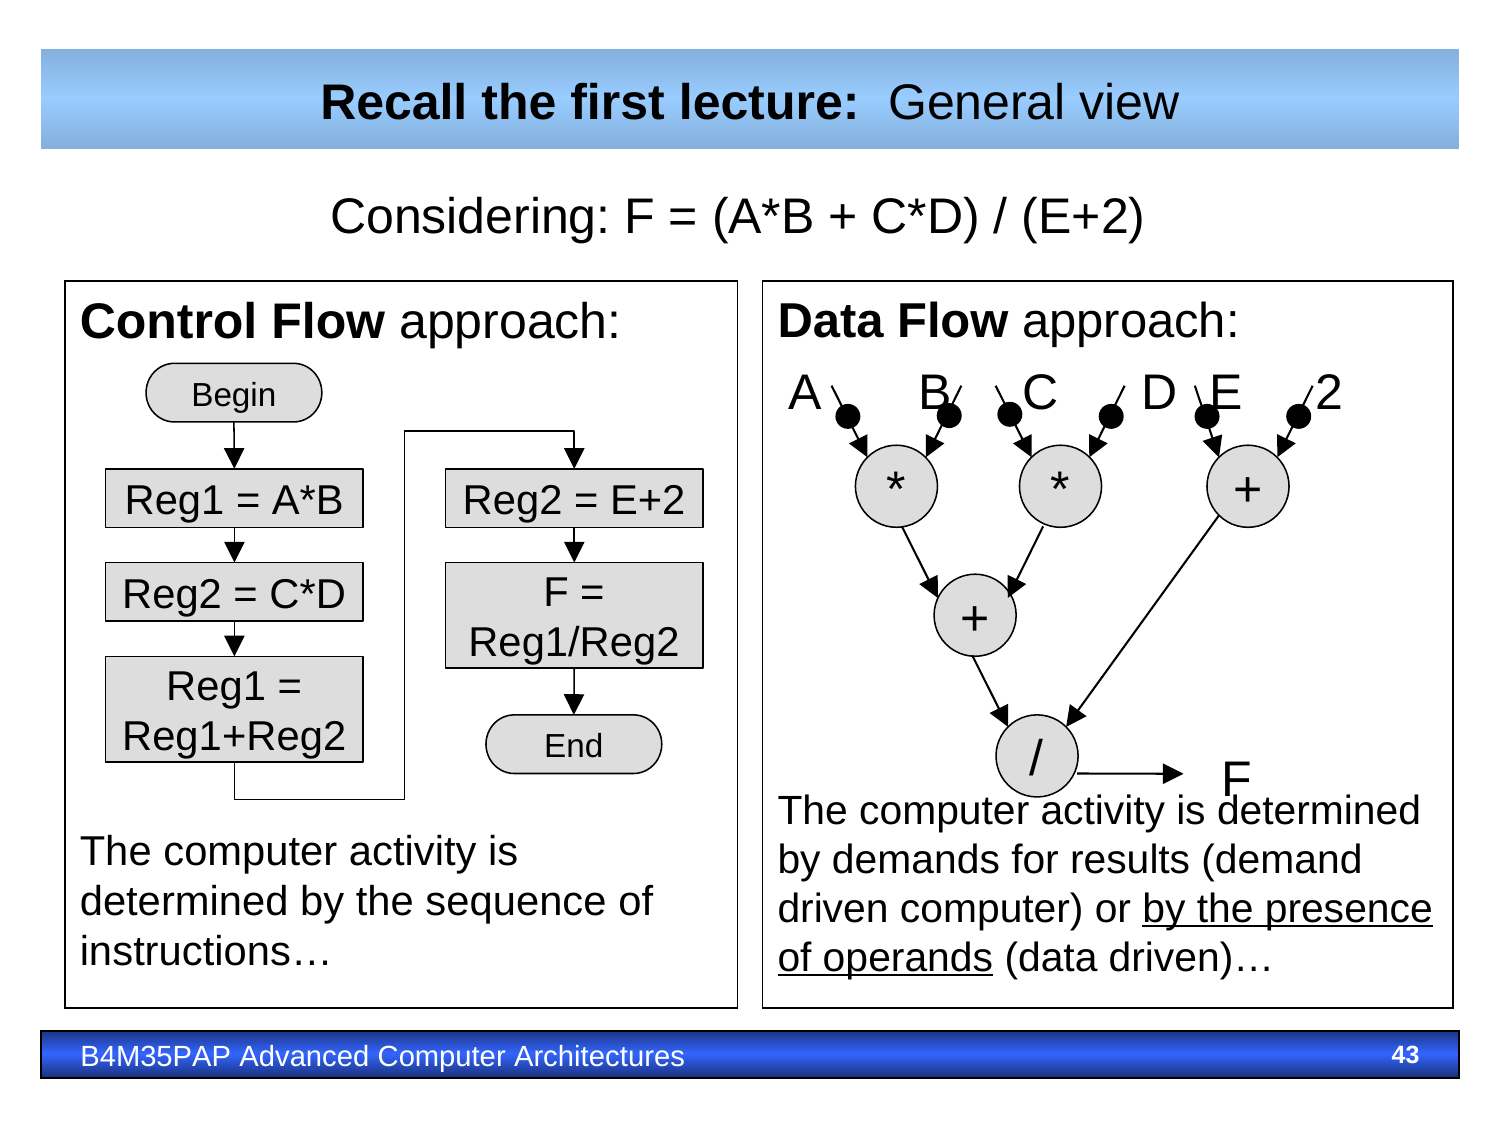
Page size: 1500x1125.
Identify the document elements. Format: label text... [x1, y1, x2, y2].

text_box [998, 402, 1022, 427]
list Data Flow approach: The computer activity is determined by demands for results (demand driven computer) or by the presence of operands (data driven)… [762, 281, 1454, 1008]
text_box [937, 403, 961, 428]
text_box + [1206, 445, 1290, 528]
text_box * [1019, 445, 1102, 528]
text_box [1099, 404, 1123, 429]
text_box A B C D [927, 393, 944, 405]
title Recall the first lecture: General view [41, 49, 1459, 149]
text_box A B C D [927, 378, 942, 389]
text_box 2 [1300, 351, 1395, 427]
text_box * [855, 445, 938, 528]
text_box Reg1 = Reg1+Reg2 [105, 656, 364, 762]
text_box F = Reg1/Reg2 [445, 562, 704, 668]
text_box + [934, 574, 1017, 657]
text_box / [996, 714, 1079, 797]
text_box F [1206, 738, 1301, 814]
text_box [1195, 404, 1219, 429]
text_box Reg1 = A*B [105, 468, 364, 528]
text_box A B C D [773, 351, 1195, 427]
text_box Considering: F = (A*B + C*D) / (E+2) [58, 175, 1418, 252]
text_box Begin [146, 363, 322, 422]
text_box [1286, 404, 1311, 429]
text_box [836, 404, 860, 429]
text_box Reg2 = E+2 [445, 468, 704, 528]
list Control Flow approach: The computer activity is determined by the sequence of instructions… [64, 281, 738, 1008]
text_box Reg2 = C*D [105, 562, 364, 622]
text_box E [1195, 351, 1290, 427]
text_box End [485, 714, 662, 774]
